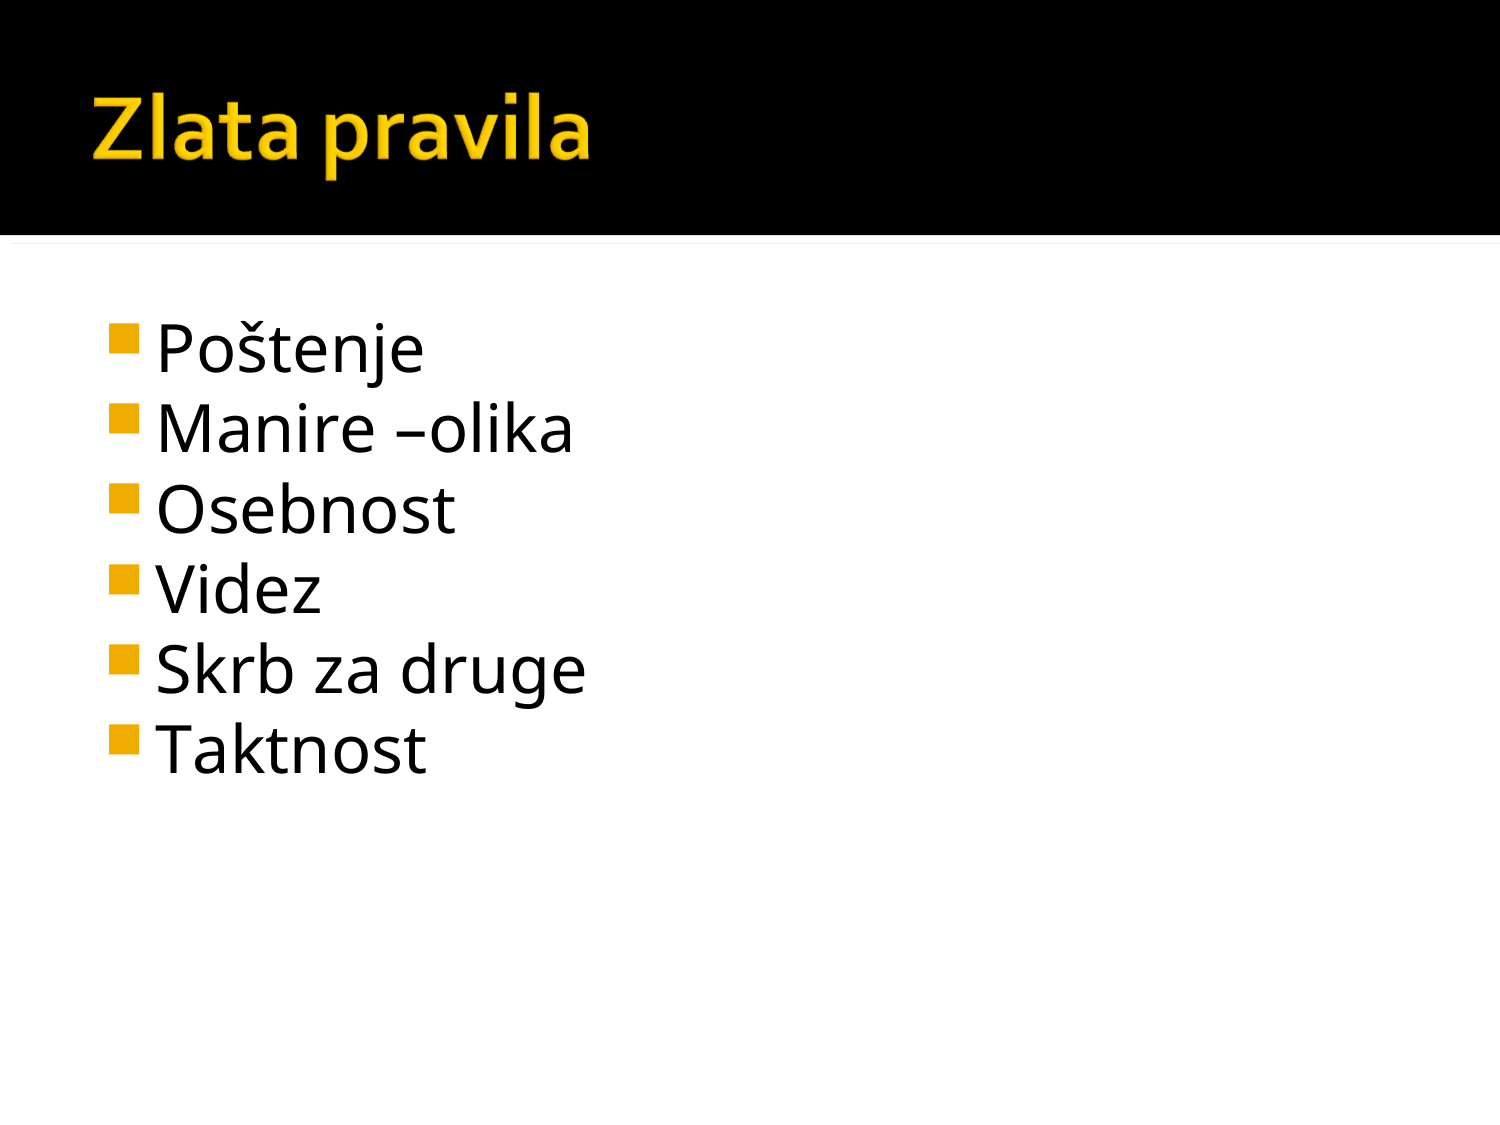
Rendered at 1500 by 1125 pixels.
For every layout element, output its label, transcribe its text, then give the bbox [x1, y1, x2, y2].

list Poštenje Manire –olika Osebnost Videz Skrb za druge Taktnost [75, 291, 1426, 1051]
text_box [31, 24, 1427, 233]
